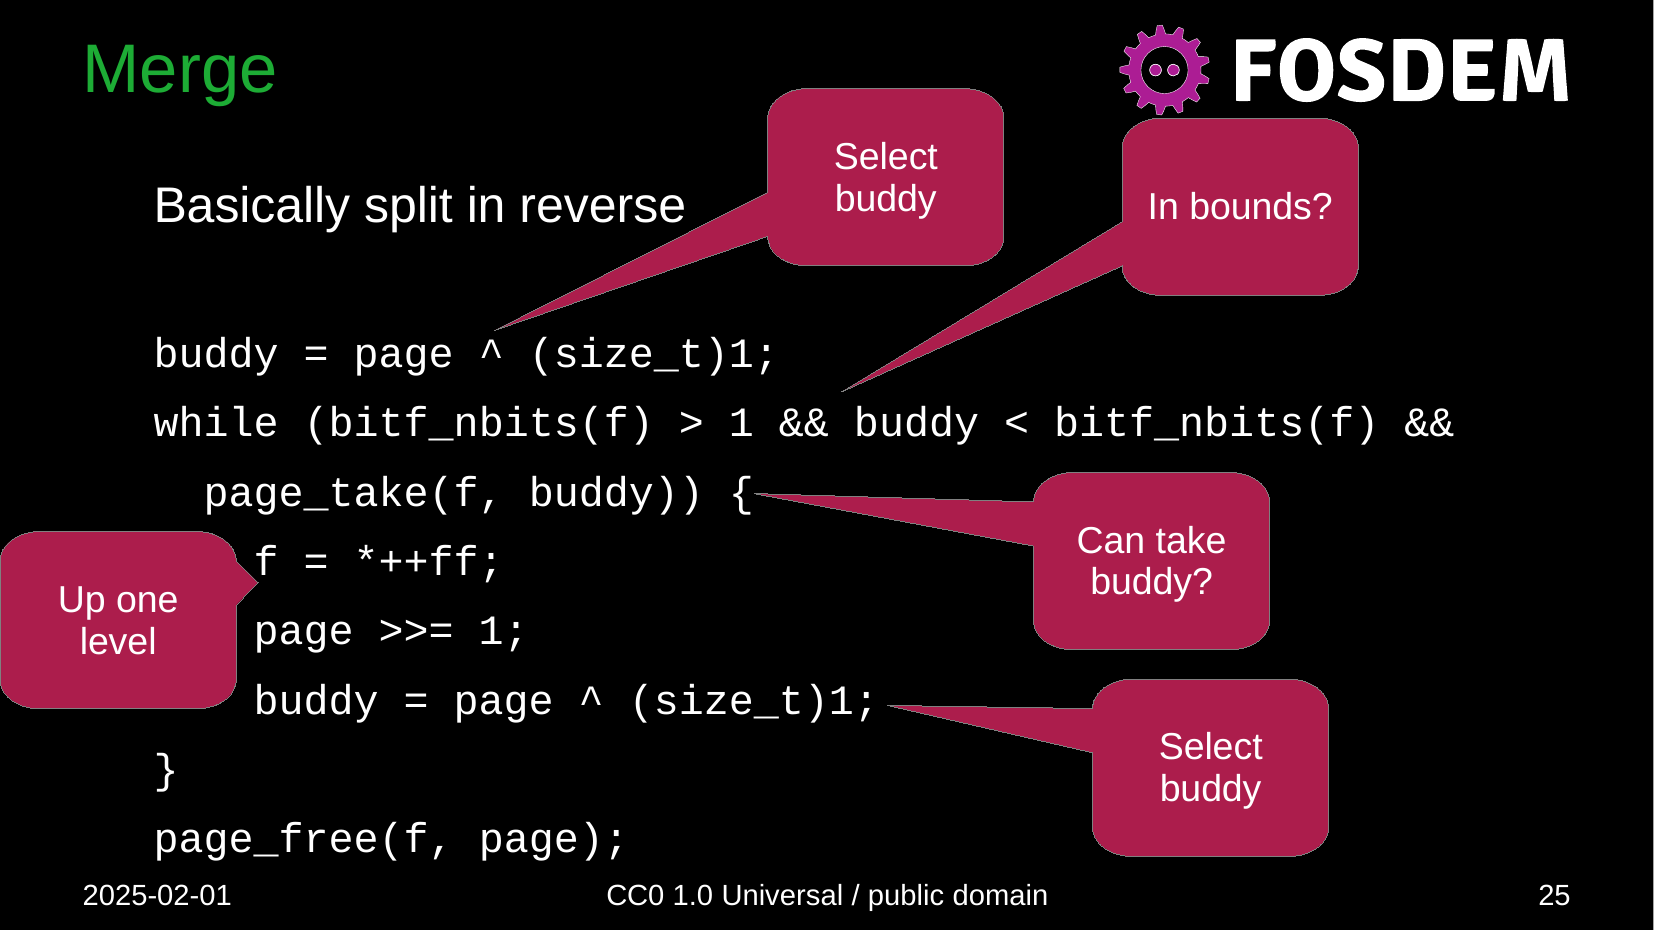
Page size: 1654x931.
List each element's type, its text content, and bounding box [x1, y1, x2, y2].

text_box Select buddy [887, 679, 1329, 857]
text_box Up one level [0, 531, 259, 709]
text_box In bounds? [841, 118, 1359, 392]
text_box Select buddy [494, 88, 1004, 331]
text_box Can take buddy? [754, 472, 1270, 650]
title Merge [82, 30, 1004, 108]
list Basically split in reverse buddy = page ^ (size_t)1; while (bitf_nbits(f) > 1 && buddy < bitf_nbits(f) && page_take(f, buddy)) { f = *++ff; page >>= 1; buddy = page ^ (size_t)1; } page_free(f, page); [82, 177, 1571, 900]
